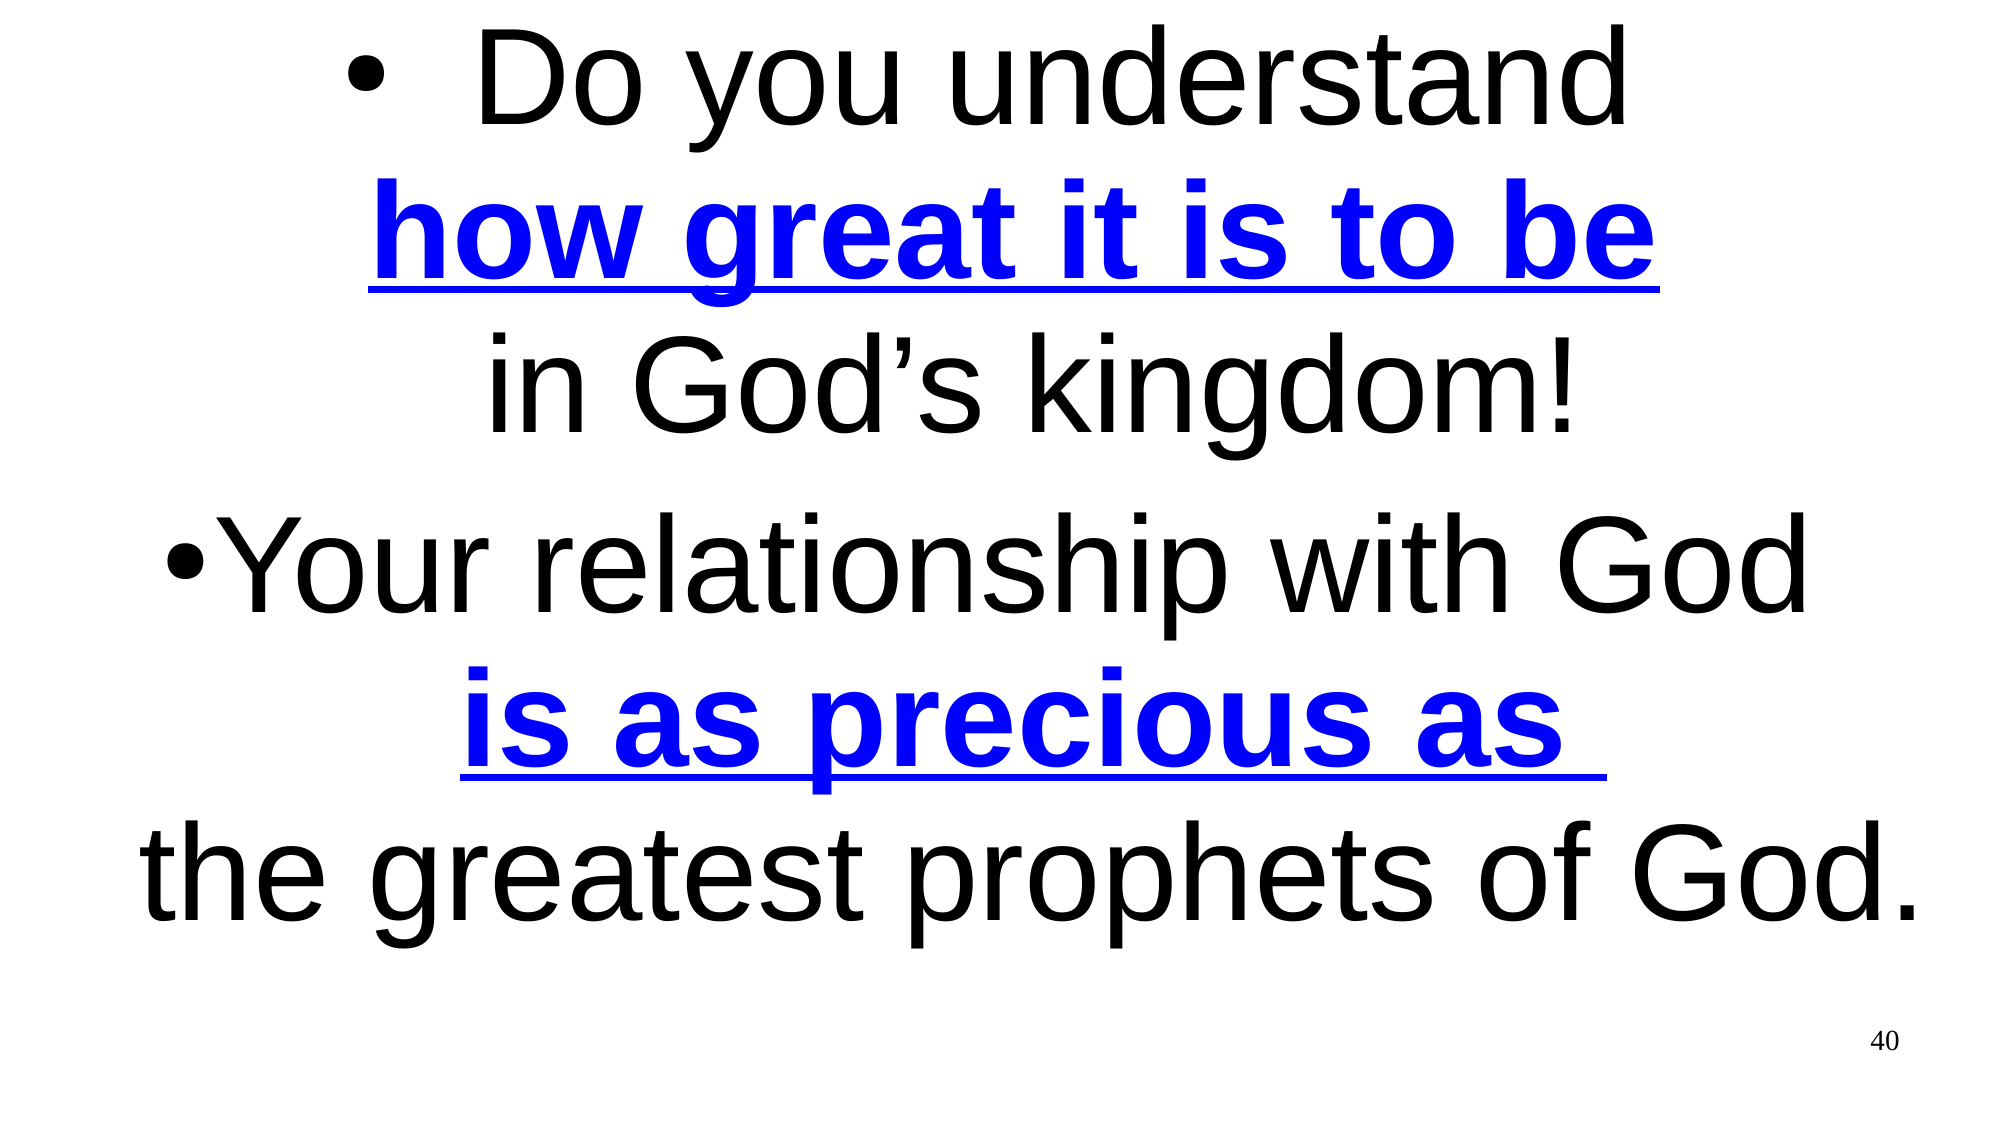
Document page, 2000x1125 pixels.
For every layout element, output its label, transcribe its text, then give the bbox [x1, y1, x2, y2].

list Do you understand how great it is to be in God’s kingdom! Your relationship with God is as precious as the greatest prophets of God. [0, 0, 1996, 1123]
